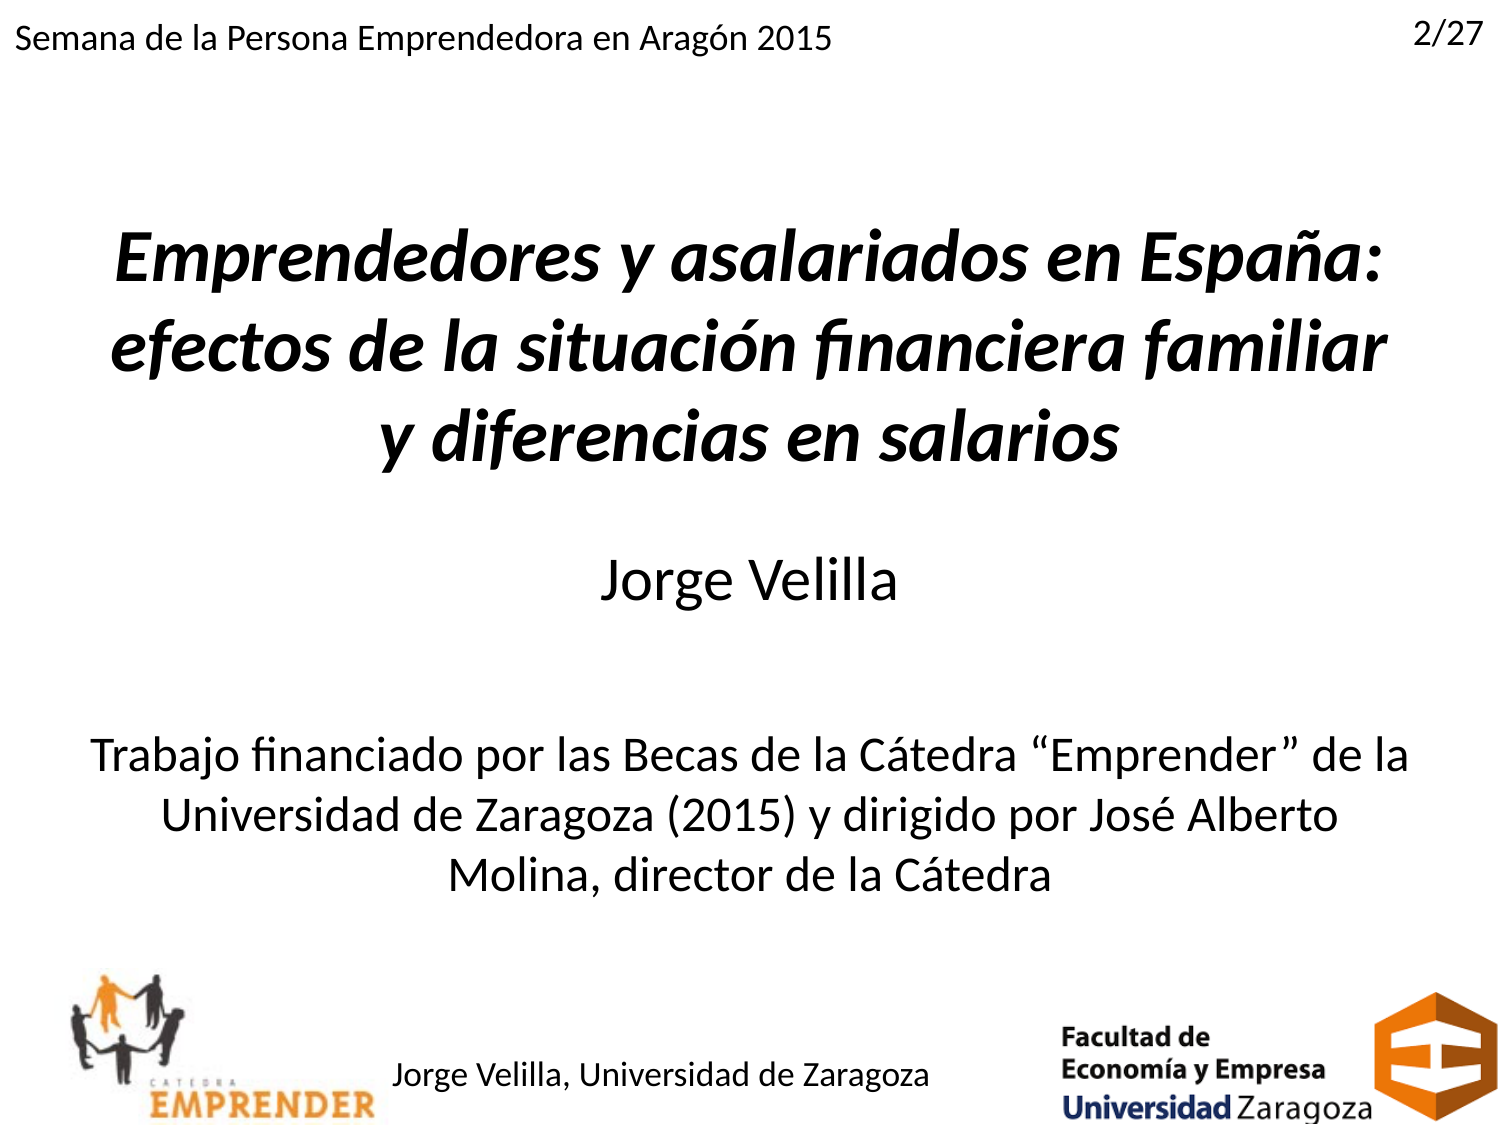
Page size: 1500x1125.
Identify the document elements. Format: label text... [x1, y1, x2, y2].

text_box Jorge Velilla, Universidad de Zaragoza [377, 1043, 946, 1101]
picture [0, 968, 444, 1125]
picture [1050, 992, 1500, 1124]
list Jorge Velilla Trabajo financiado por las Becas de la Cátedra “Emprender” de la Universidad de Zaragoza (2015) y dirigido por José Alberto Molina, director de la Cátedra [75, 530, 1425, 993]
text_box Semana de la Persona Emprendedora en Aragón 2015 [0, 5, 857, 66]
title Emprendedores y asalariados en España: efectos de la situación financiera familiar y diferencias en salarios [75, 199, 1425, 387]
slide_number <número>/27 [1398, 0, 1500, 58]
